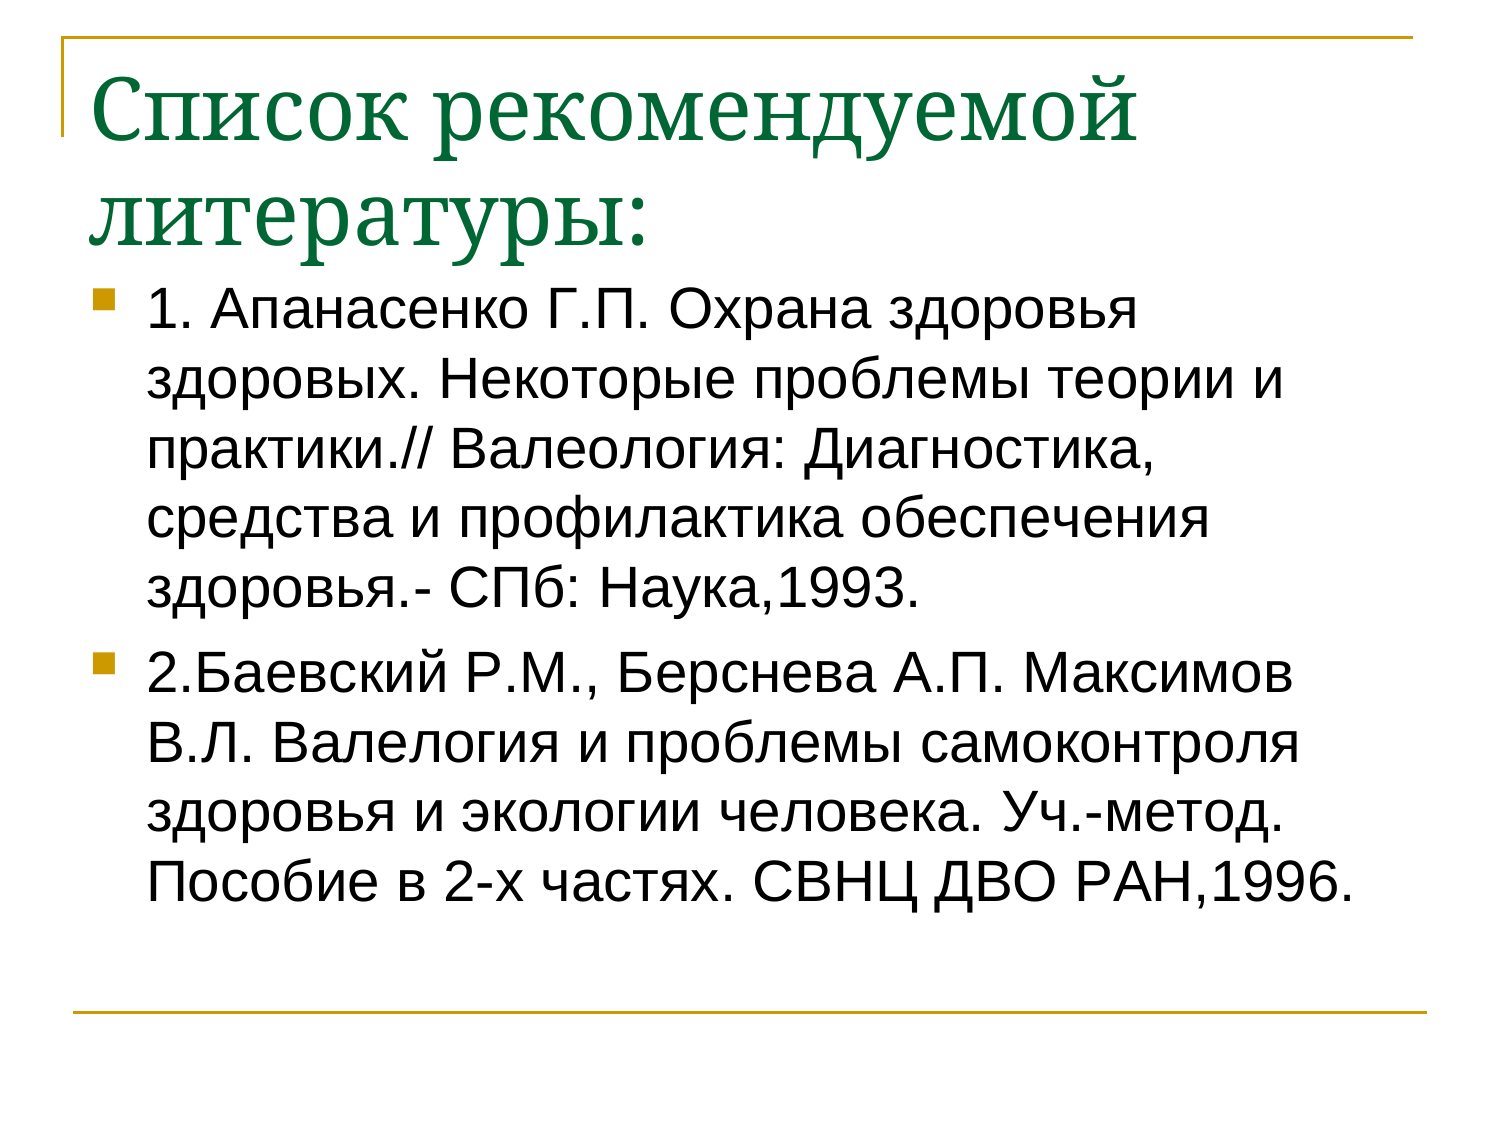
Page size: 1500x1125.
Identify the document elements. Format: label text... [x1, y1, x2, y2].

list 1. Апанасенко Г.П. Охрана здоровья здоровых. Некоторые проблемы теории и практики.// Валеология: Диагностика, средства и профилактика обеспечения здоровья.- СПб: Наука,1993. 2.Баевский Р.М., Берснева А.П. Максимов В.Л. Валелогия и проблемы самоконтроля здоровья и экологии человека. Уч.-метод. Пособие в 2-х частях. СВНЦ ДВО РАН,1996. [75, 262, 1426, 1006]
title Список рекомендуемой литературы: [75, 45, 1426, 262]
